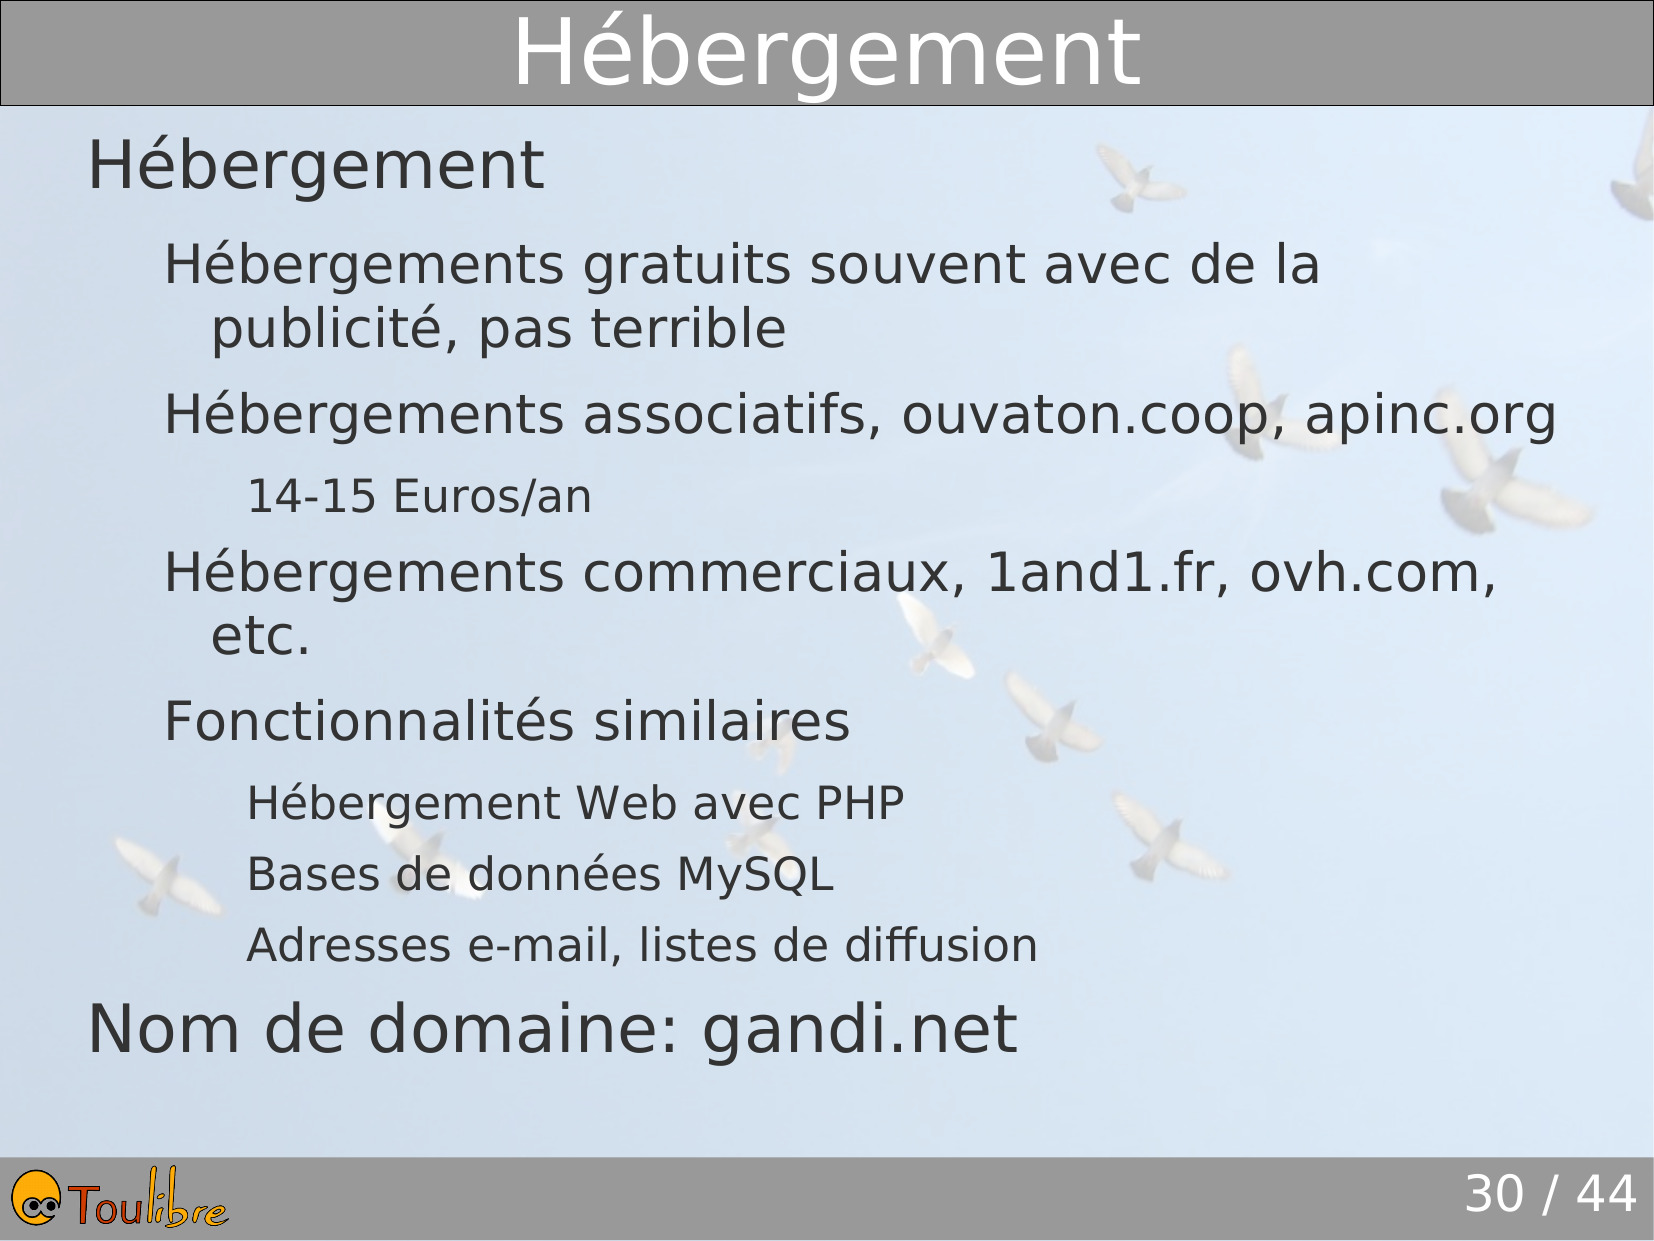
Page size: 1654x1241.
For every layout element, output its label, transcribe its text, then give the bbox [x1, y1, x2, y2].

picture [11, 1165, 229, 1228]
list Hébergement Hébergements gratuits souvent avec de la publicité, pas terrible Hébergements associatifs, ouvaton.coop, apinc.org 14-15 Euros/an Hébergements commerciaux, 1and1.fr, ovh.com, etc. Fonctionnalités similaires Hébergement Web avec PHP Bases de données MySQL Adresses e-mail, listes de diffusion Nom de domaine: gandi.net [68, 126, 1590, 1132]
title Hébergement [0, 0, 1654, 107]
